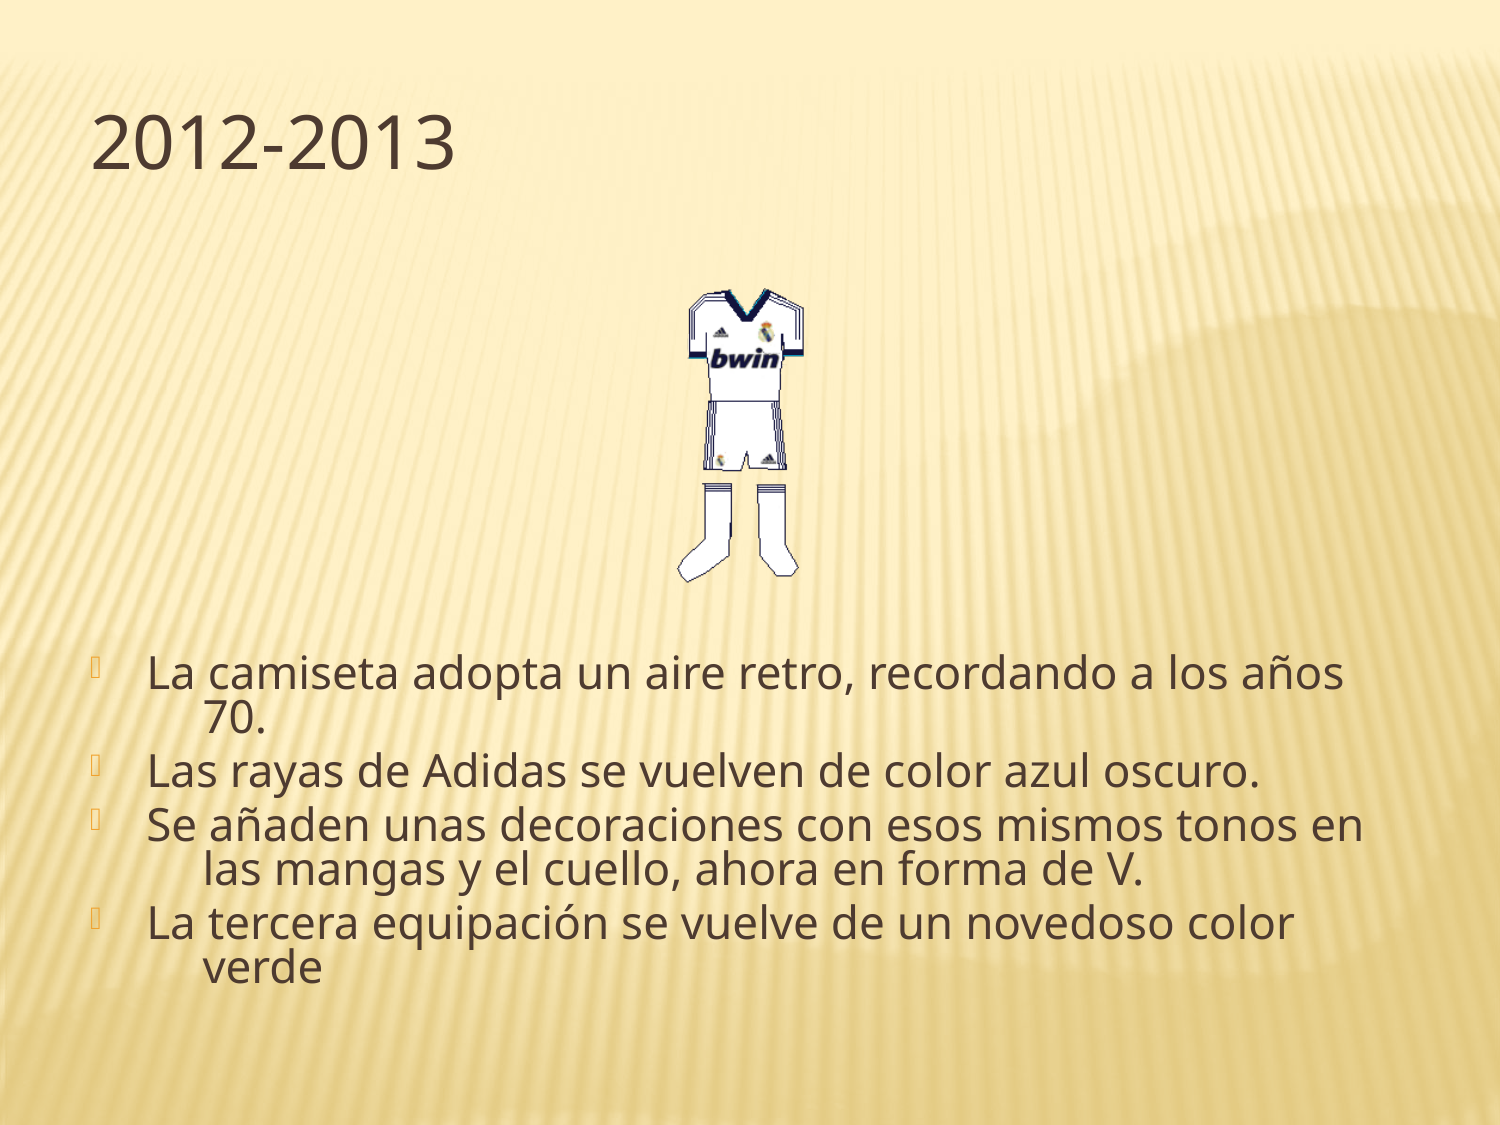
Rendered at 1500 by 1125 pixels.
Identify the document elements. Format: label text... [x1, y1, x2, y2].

list La camiseta adopta un aire retro, recordando a los años 70. Las rayas de Adidas se vuelven de color azul oscuro. Se añaden unas decoraciones con esos mismos tonos en las mangas y el cuello, ahora en forma de V. La tercera equipación se vuelve de un novedoso color verde [75, 646, 1426, 1006]
title 2012-2013 [75, 45, 1426, 234]
picture [652, 262, 848, 622]
